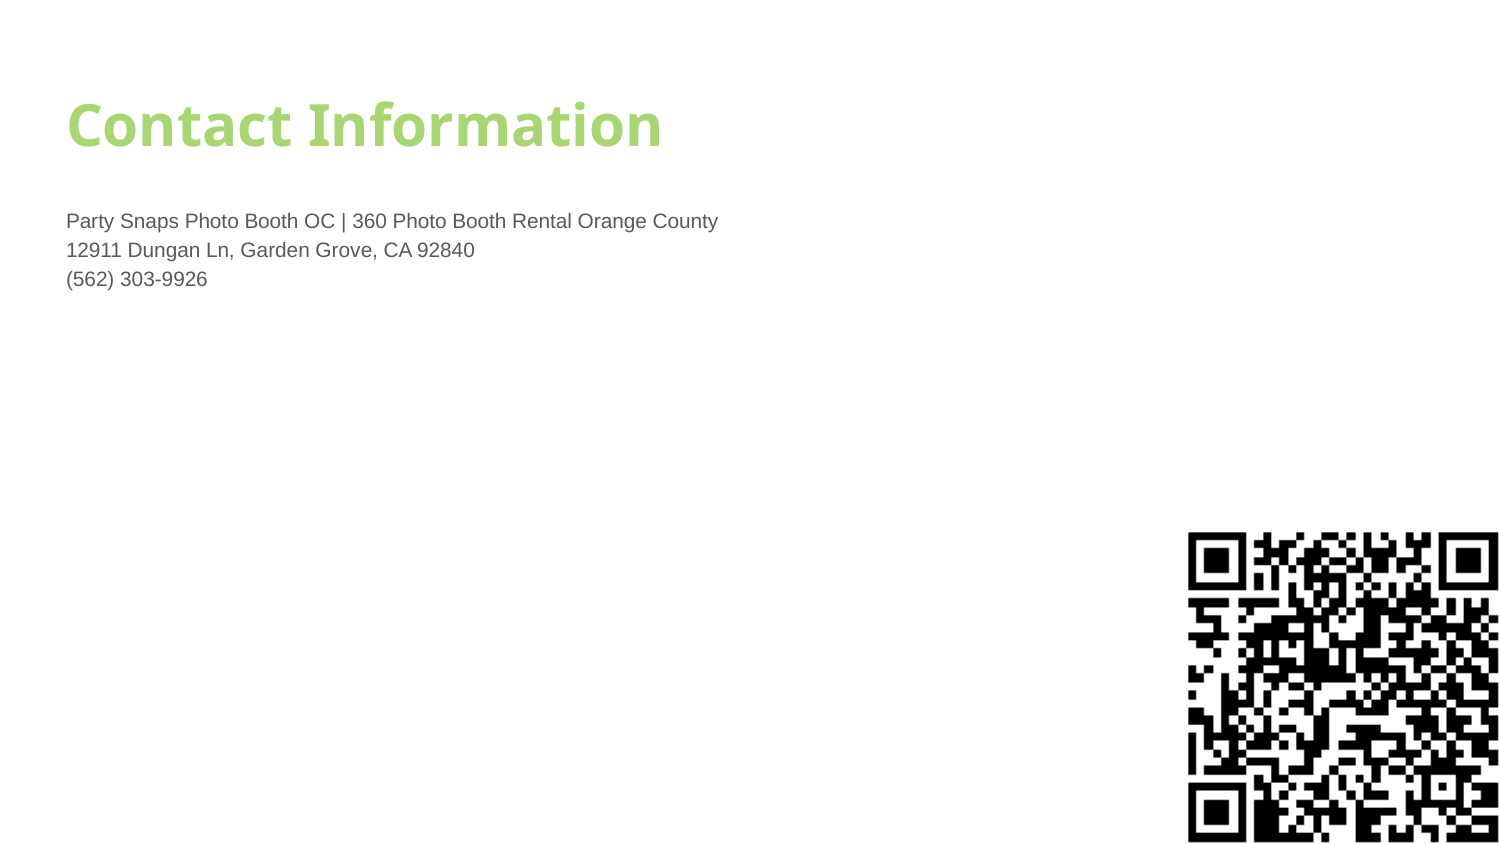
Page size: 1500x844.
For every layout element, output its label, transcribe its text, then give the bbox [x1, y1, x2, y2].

picture [1187, 531, 1500, 844]
list Party Snaps Photo Booth OC | 360 Photo Booth Rental Orange County 12911 Dungan Ln, Garden Grove, CA 92840 (562) 303-9926 [51, 189, 1449, 750]
title Contact Information [51, 72, 1449, 167]
